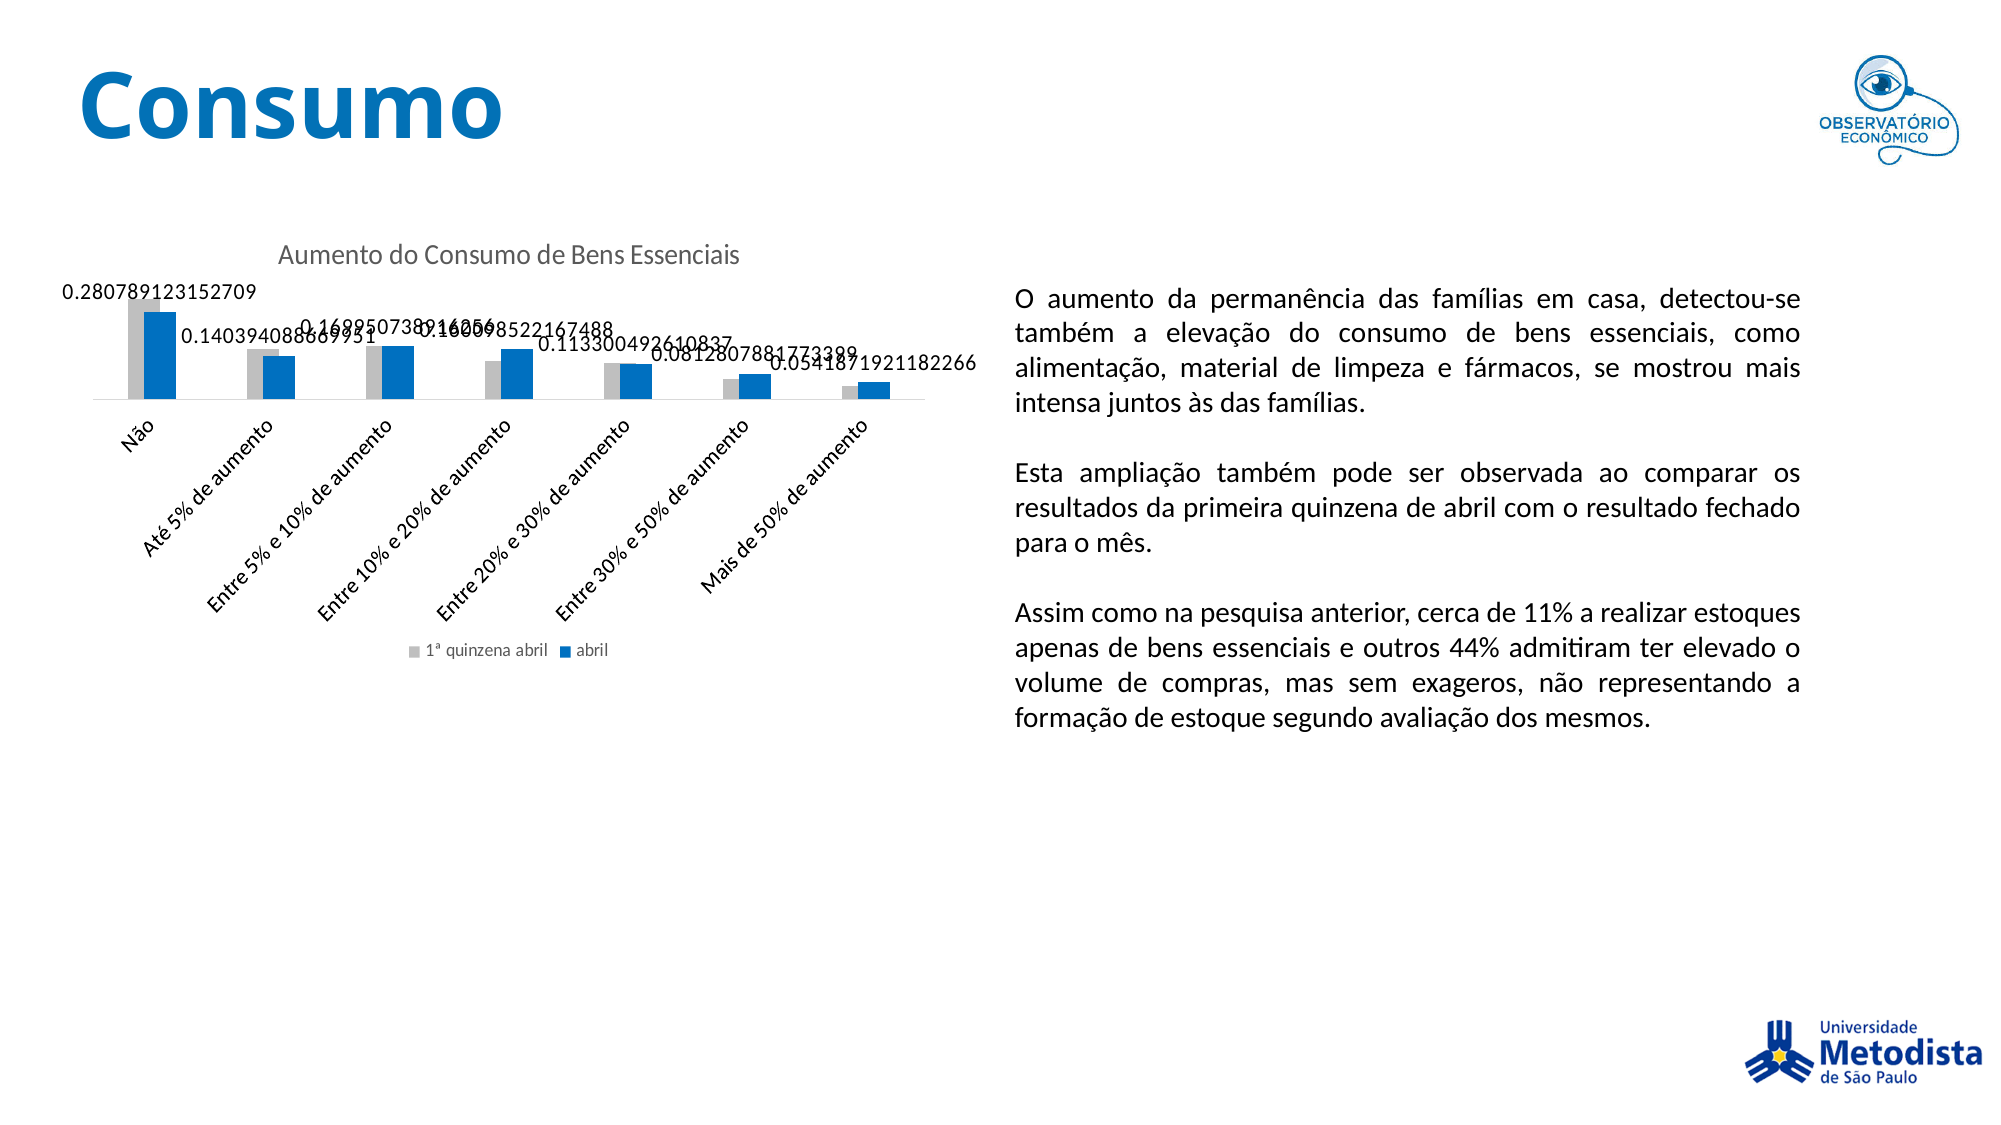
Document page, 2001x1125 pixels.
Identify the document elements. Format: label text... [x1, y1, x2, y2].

title Consumo [62, 0, 1788, 218]
picture [1809, 49, 1968, 168]
chart [62, 217, 978, 668]
text_box O aumento da permanência das famílias em casa, detectou-se também a elevação do consumo de bens essenciais, como alimentação, material de limpeza e fármacos, se mostrou mais intensa juntos às das famílias. Esta ampliação também pode ser observada ao comparar os resultados da primeira quinzena de abril com o resultado fechado para o mês. Assim como na pesquisa anterior, cerca de 11% a realizar estoques apenas de bens essenciais e outros 44% admitiram ter elevado o volume de compras, mas sem exageros, não representando a formação de estoque segundo avaliação dos mesmos. [999, 271, 1817, 923]
picture [1738, 993, 1987, 1118]
